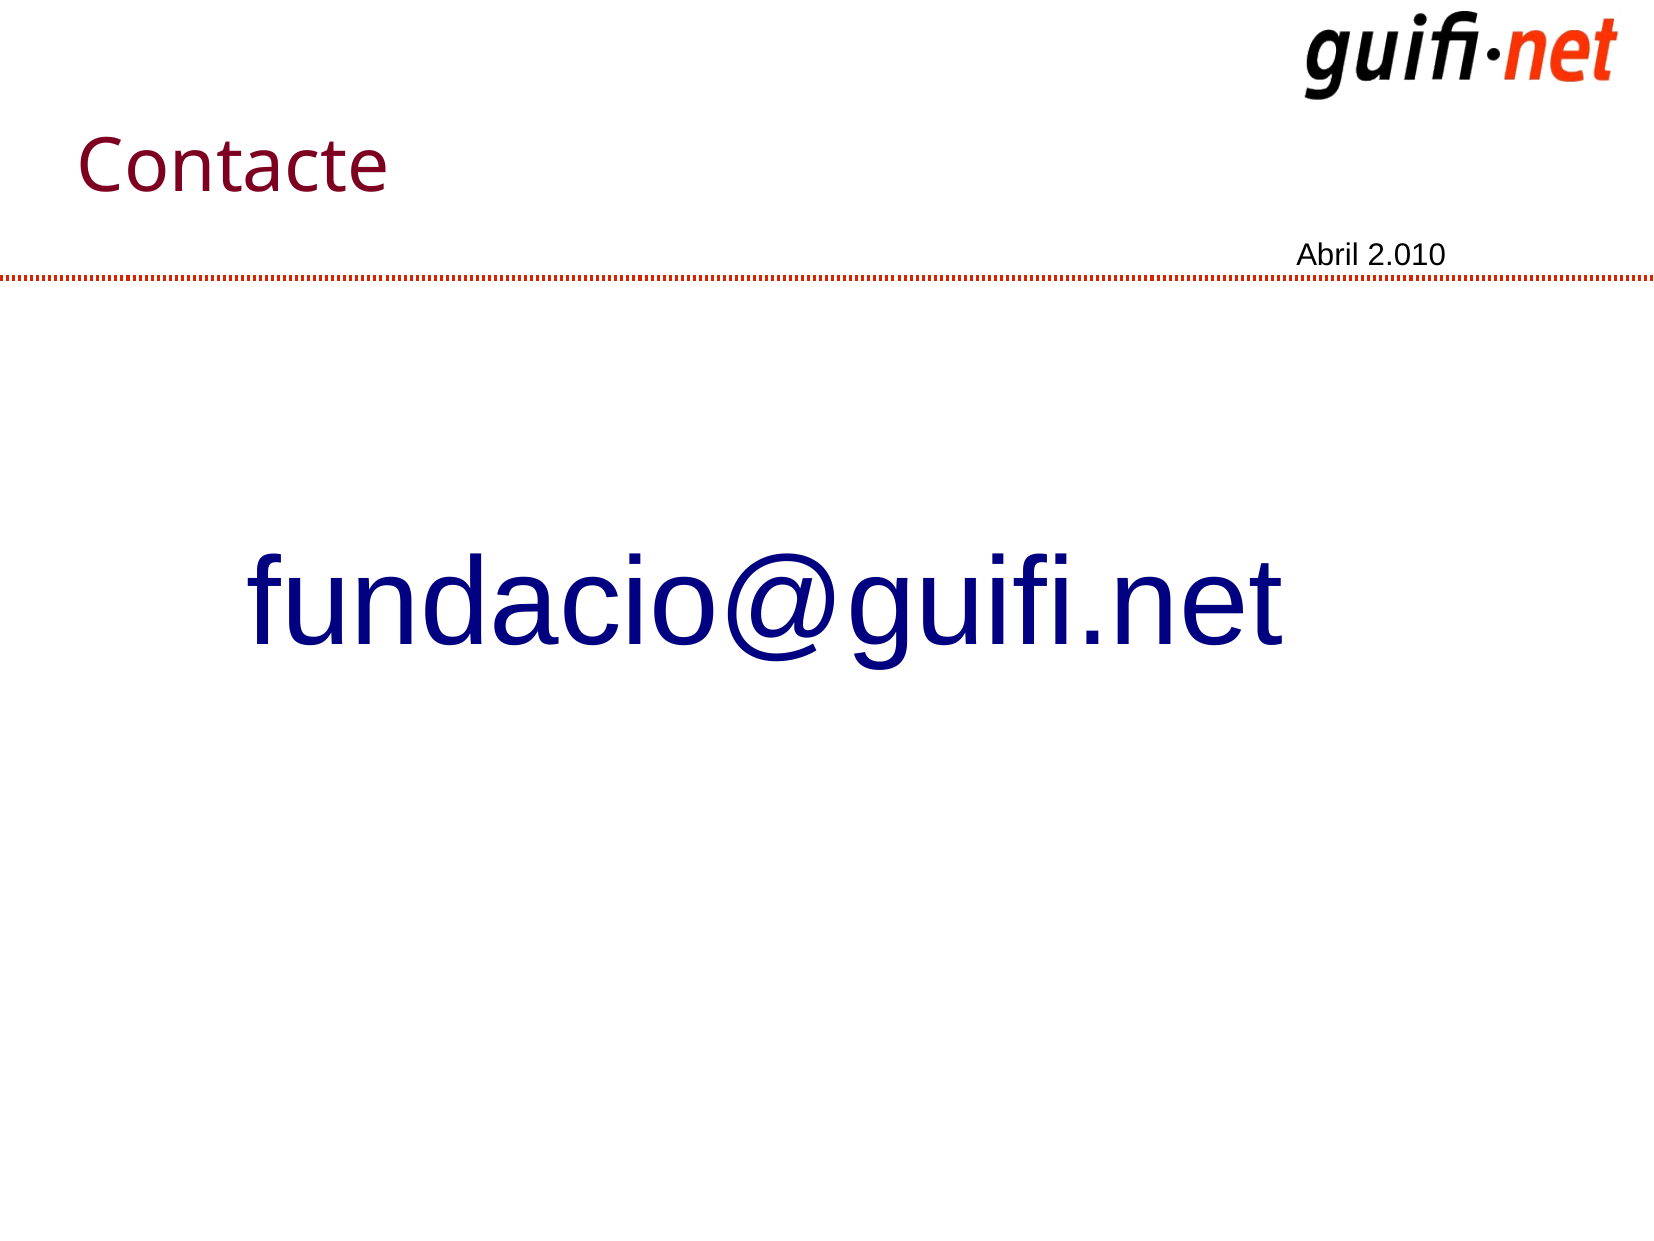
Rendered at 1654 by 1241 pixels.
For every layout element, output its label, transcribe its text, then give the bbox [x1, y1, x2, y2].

picture [1299, 11, 1625, 101]
title Contacte [76, 59, 1093, 267]
text_box fundacio@guifi.net [231, 524, 1299, 679]
